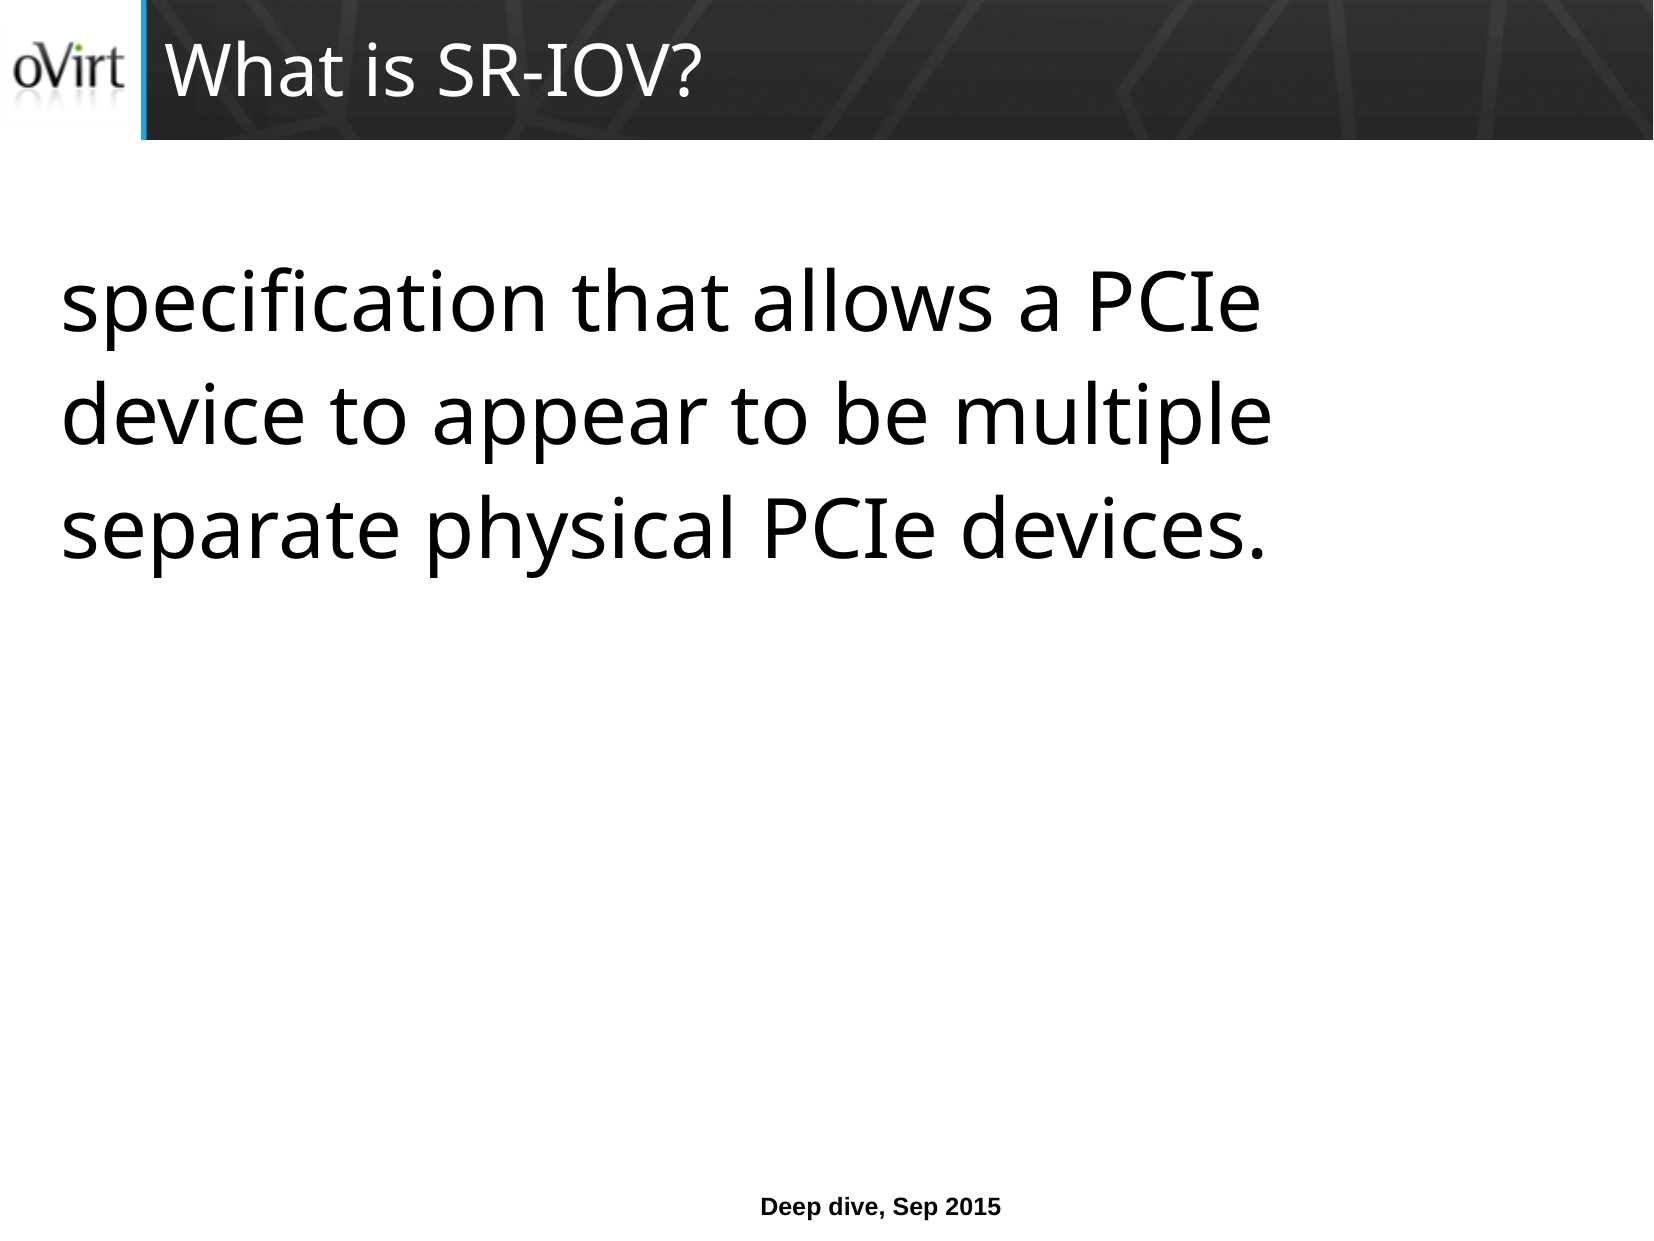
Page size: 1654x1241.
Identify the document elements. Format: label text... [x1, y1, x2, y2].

list specification that allows a PCIe device to appear to be multiple separate physical PCIe devices. [60, 242, 1499, 1154]
title What is SR-IOV? [164, 18, 1653, 119]
picture [0, 0, 1654, 140]
